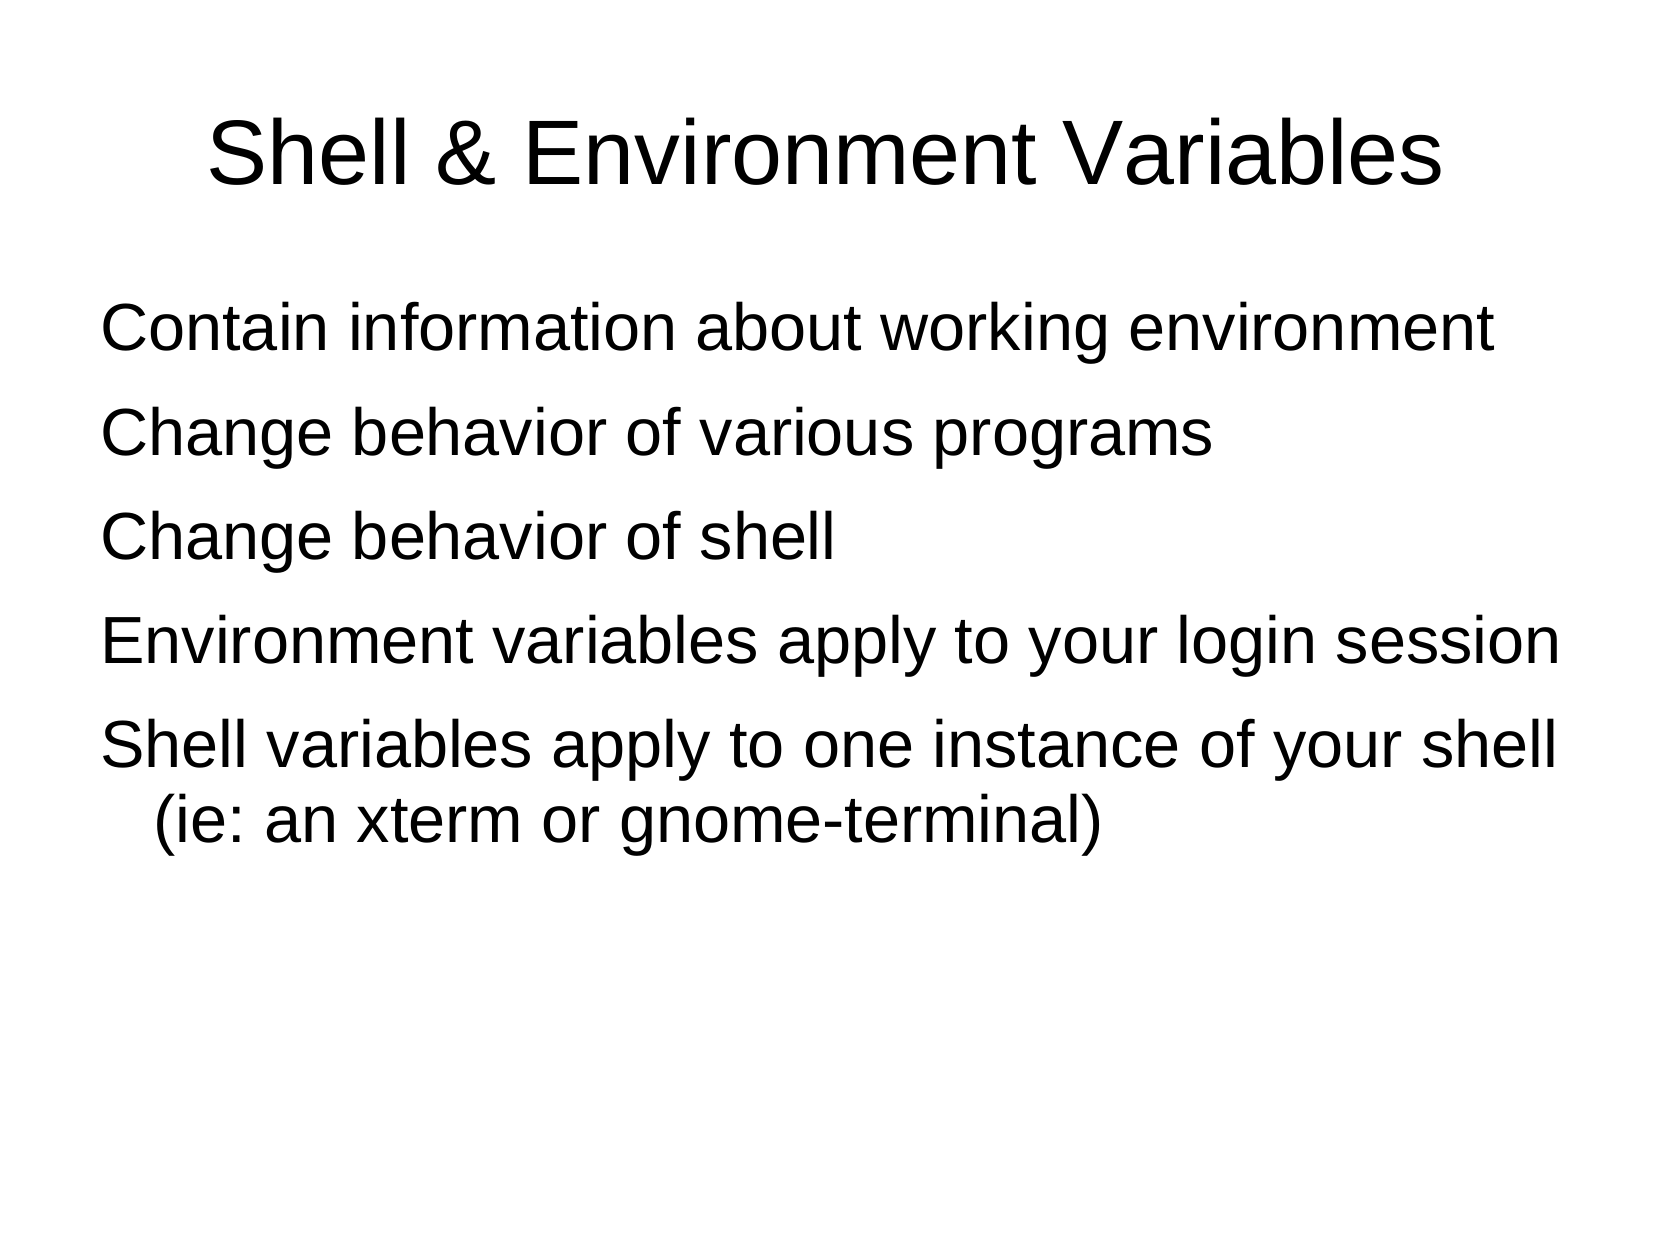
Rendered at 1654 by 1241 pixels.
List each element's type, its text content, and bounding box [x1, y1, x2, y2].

list Contain information about working environment Change behavior of various programs Change behavior of shell Environment variables apply to your login session Shell variables apply to one instance of your shell (ie: an xterm or gnome-terminal) [82, 290, 1571, 1109]
title Shell & Environment Variables [82, 49, 1571, 257]
